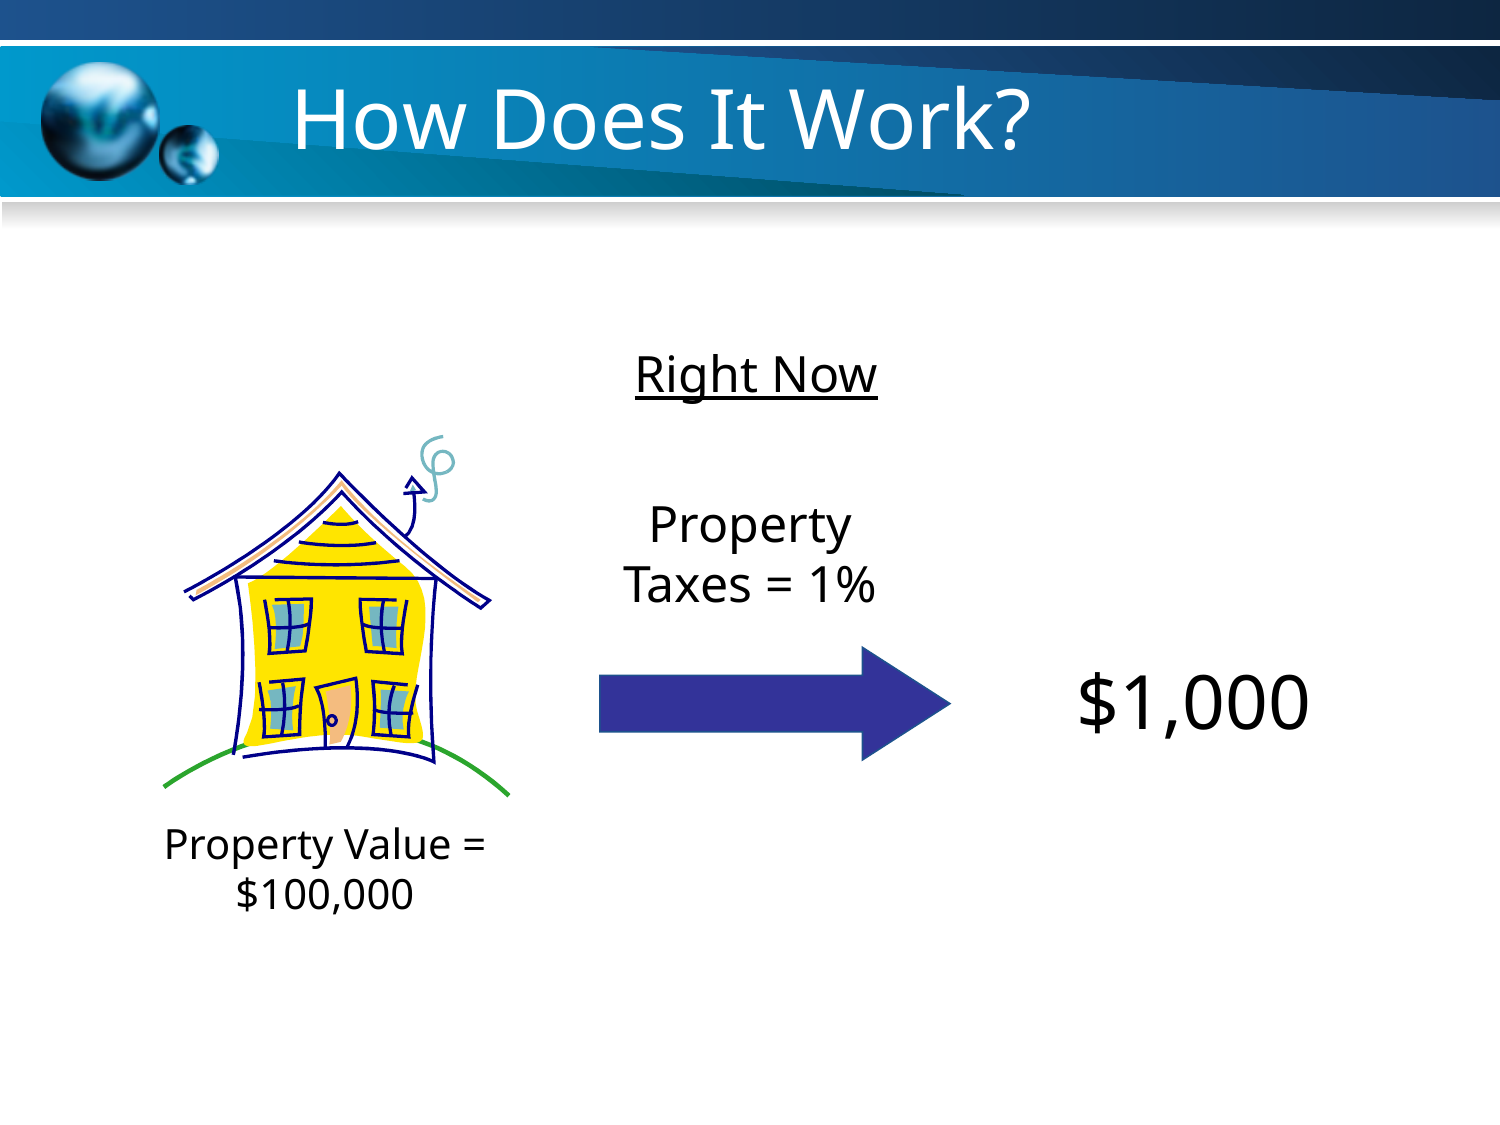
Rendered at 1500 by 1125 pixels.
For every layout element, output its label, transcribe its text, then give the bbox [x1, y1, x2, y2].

text_box $1,000 [999, 647, 1388, 753]
text_box [599, 647, 951, 760]
text_box Property Taxes = 1% [575, 484, 926, 622]
text_box Property Value = $100,000 [125, 809, 526, 925]
picture [162, 434, 511, 798]
title How Does It Work? [275, 45, 1363, 188]
text_box Right Now [99, 334, 1413, 410]
